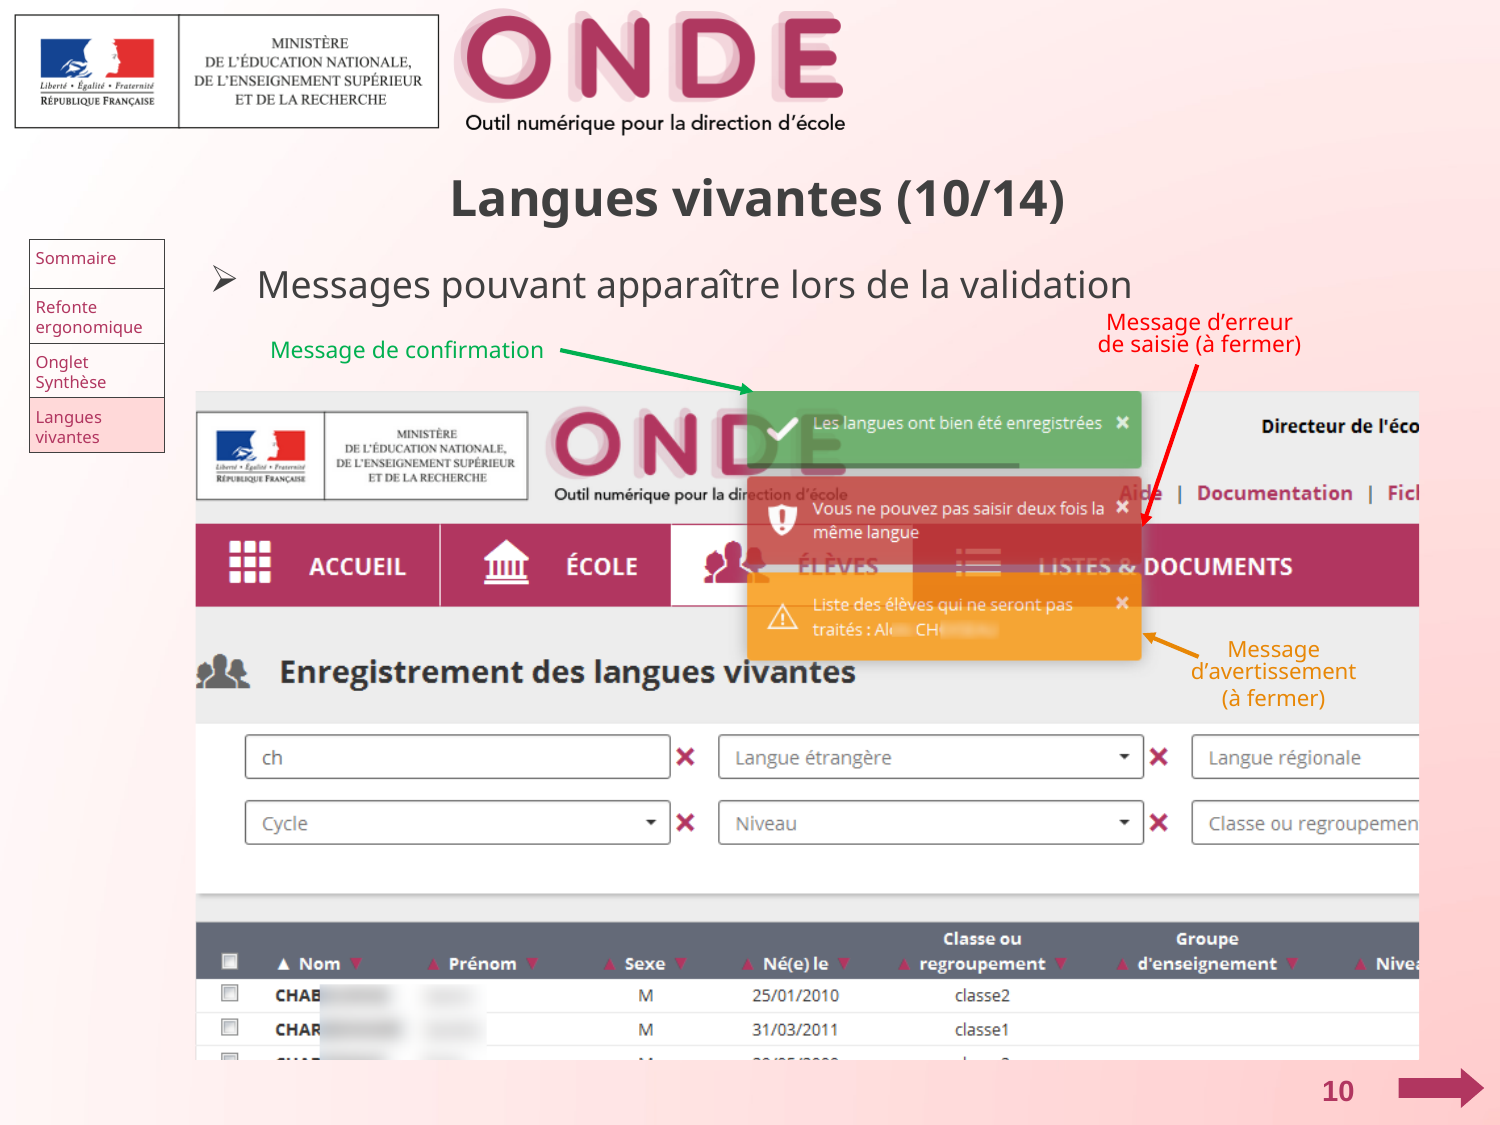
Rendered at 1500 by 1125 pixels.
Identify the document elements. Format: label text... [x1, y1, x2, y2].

text_box Messages pouvant apparaître lors de la validation [195, 262, 1379, 1036]
text_box Message de confirmation [252, 332, 563, 387]
table_header Sommaire [30, 240, 164, 288]
table_cell Refonte ergonomique [30, 289, 164, 343]
table_cell Onglet Synthèse [30, 344, 164, 397]
picture [0, 0, 1500, 1125]
table_cell Langues vivantes [30, 398, 164, 452]
text_box Message d’avertissement (à fermer) [1169, 633, 1379, 719]
text_box <numéro> [1257, 1064, 1420, 1117]
text_box Langues vivantes (10/14) [82, 154, 1433, 238]
text_box [1399, 1070, 1483, 1106]
